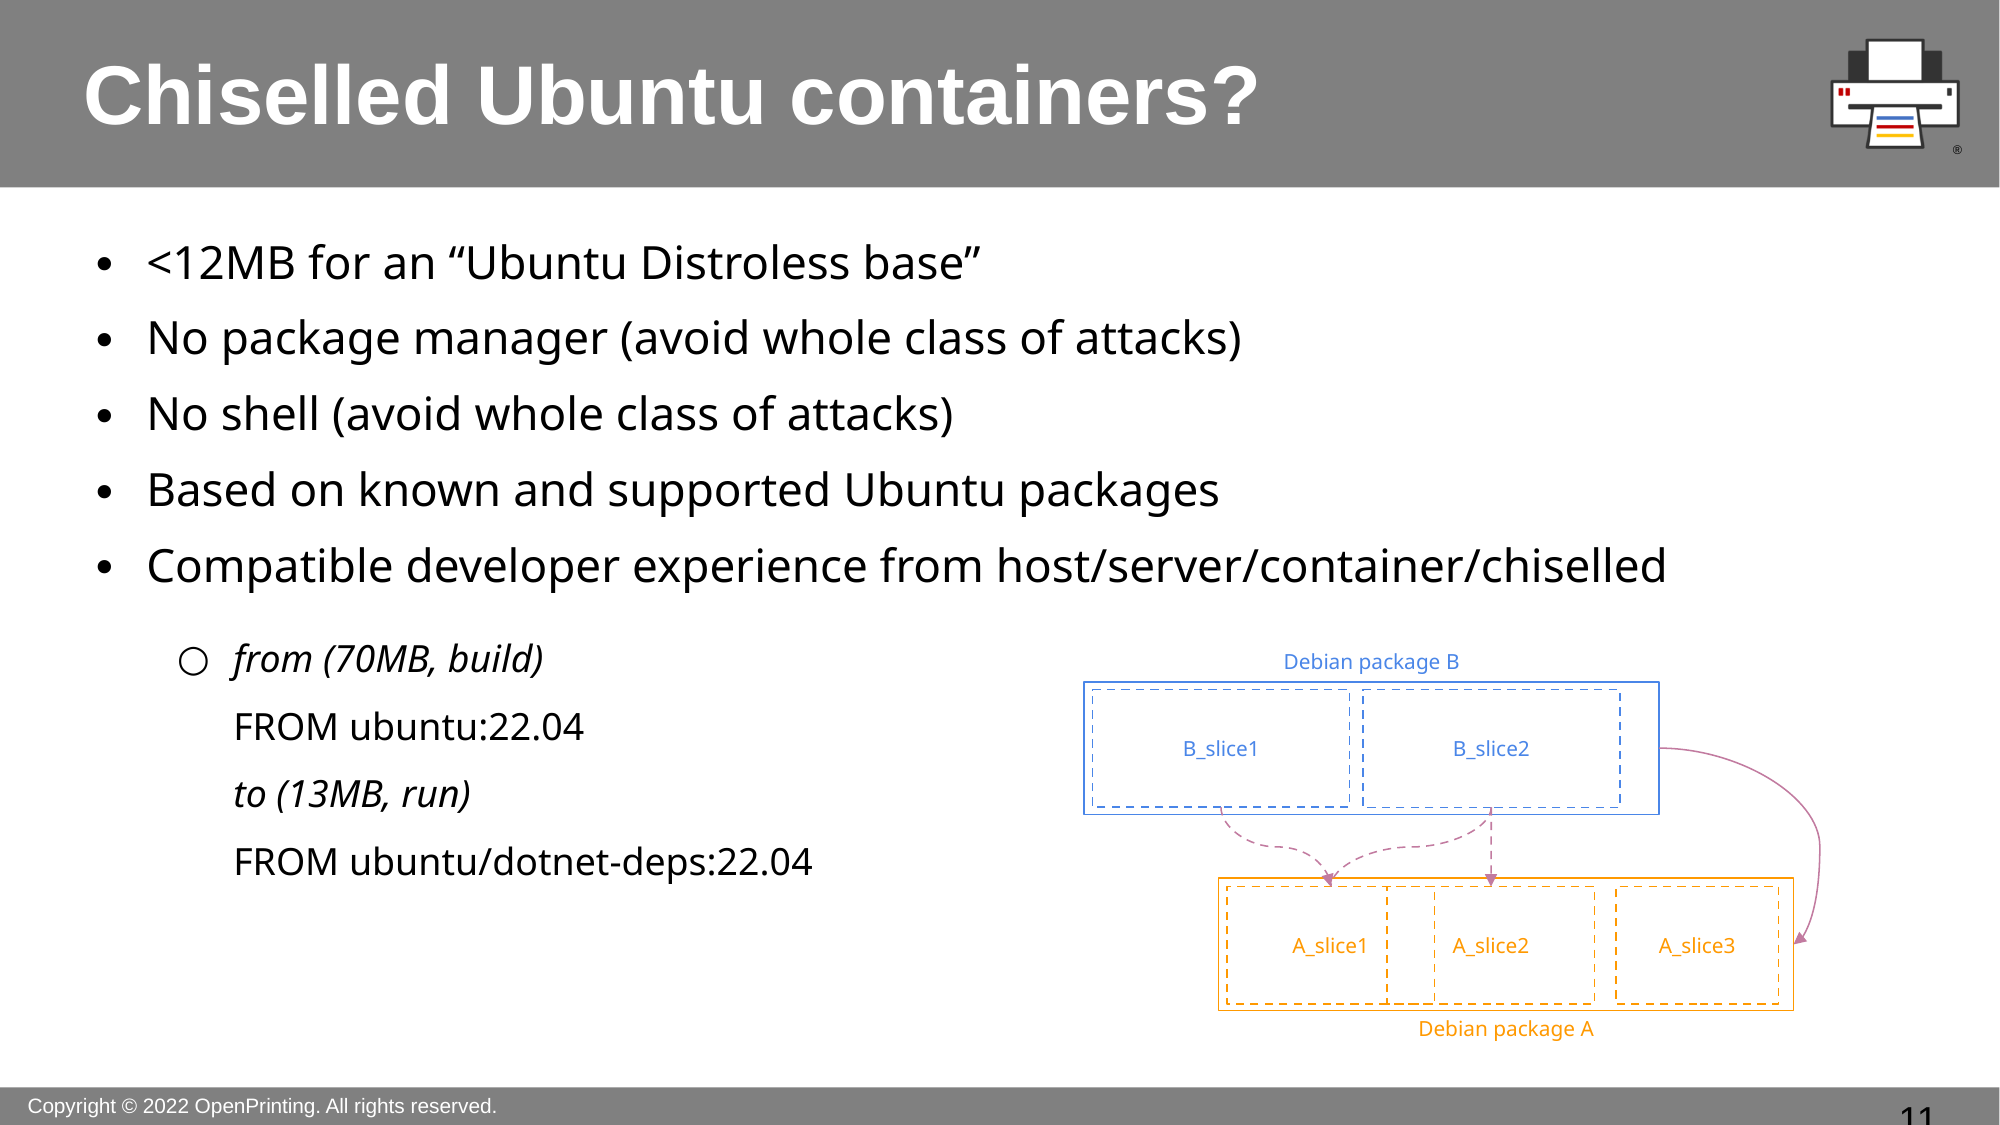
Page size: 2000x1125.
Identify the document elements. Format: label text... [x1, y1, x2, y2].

text_box A_slice3 [1615, 886, 1779, 1005]
text_box Chiselled Ubuntu containers? [74, 7, 1785, 174]
text_box Debian package B [1205, 633, 1538, 689]
text_box A_slice2 [1387, 886, 1595, 1005]
text_box B_slice2 [1362, 689, 1620, 808]
text_box Debian package A [1340, 1000, 1672, 1056]
picture [1825, 33, 1965, 154]
text_box B_slice1 [1092, 689, 1350, 808]
text_box <12MB for an “Ubuntu Distroless base” No package manager (avoid whole class of attacks) No shell (avoid whole class of attacks) Based on known and supported Ubuntu packages Compatible developer experience from host/server/container/chiselled from (70MB, build) FROM ubuntu:22.04 to (13MB, run) FROM ubuntu/dotnet-deps:22.04 [74, 224, 1935, 1067]
text_box A_slice1 [1227, 886, 1387, 1005]
